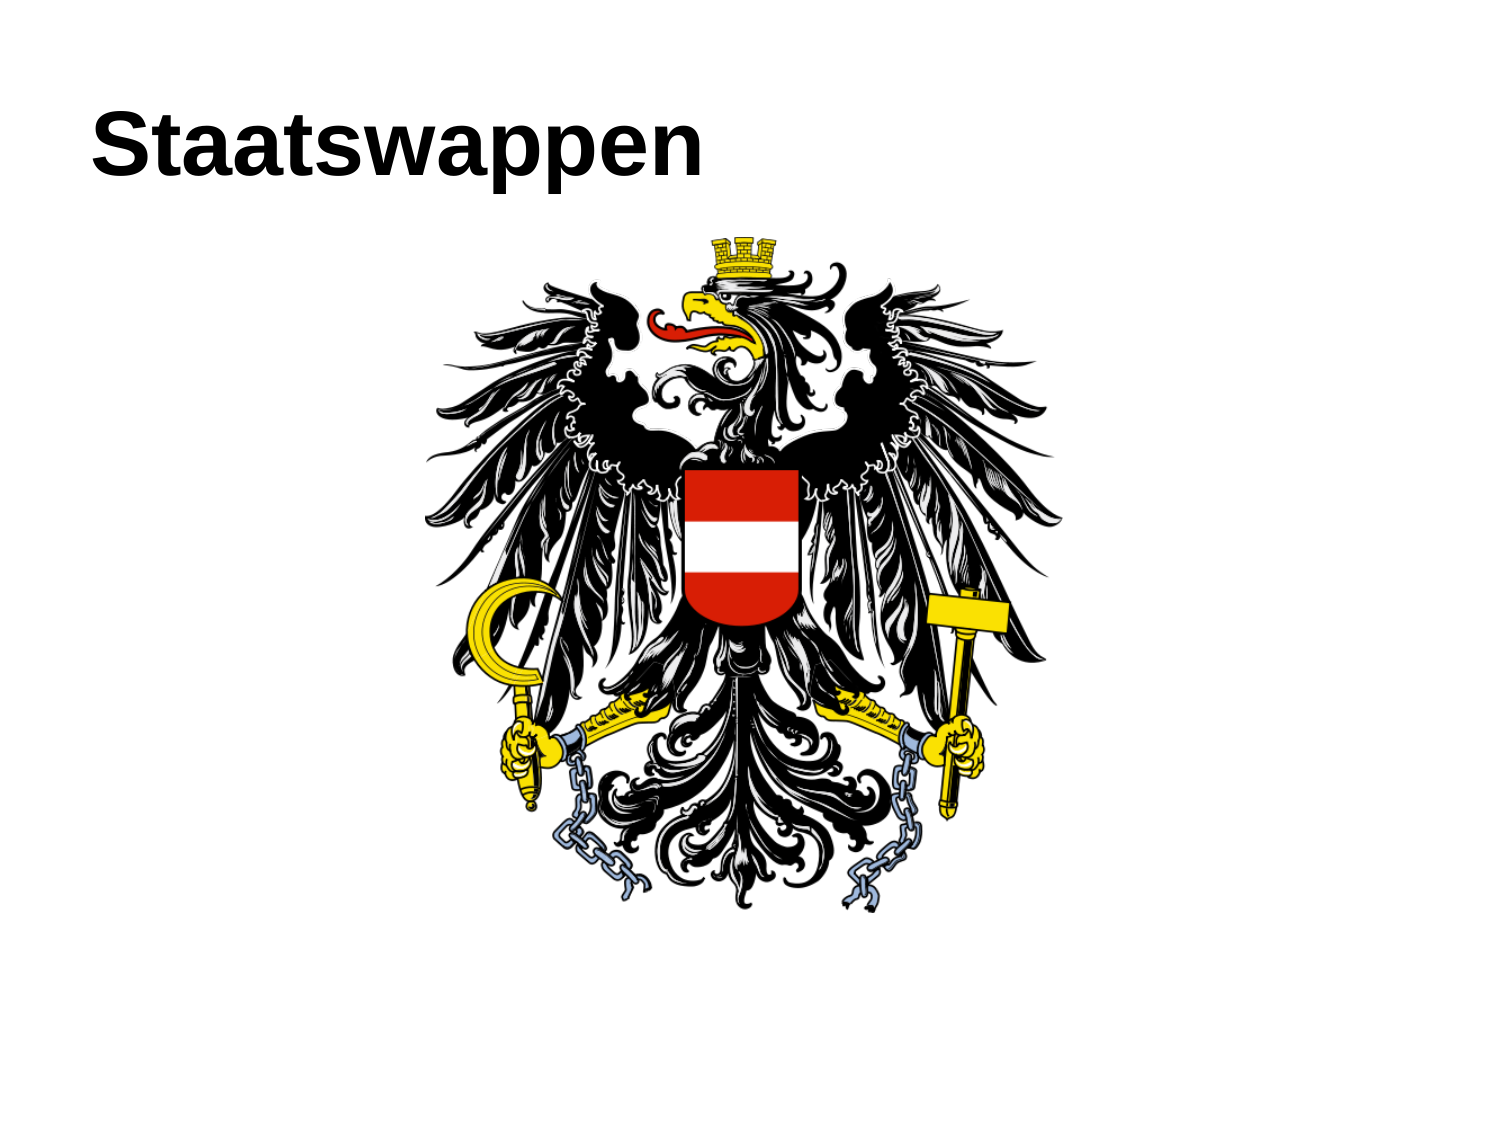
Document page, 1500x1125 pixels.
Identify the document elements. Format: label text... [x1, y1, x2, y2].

title Staatswappen [75, 45, 1426, 233]
picture [425, 237, 1063, 913]
